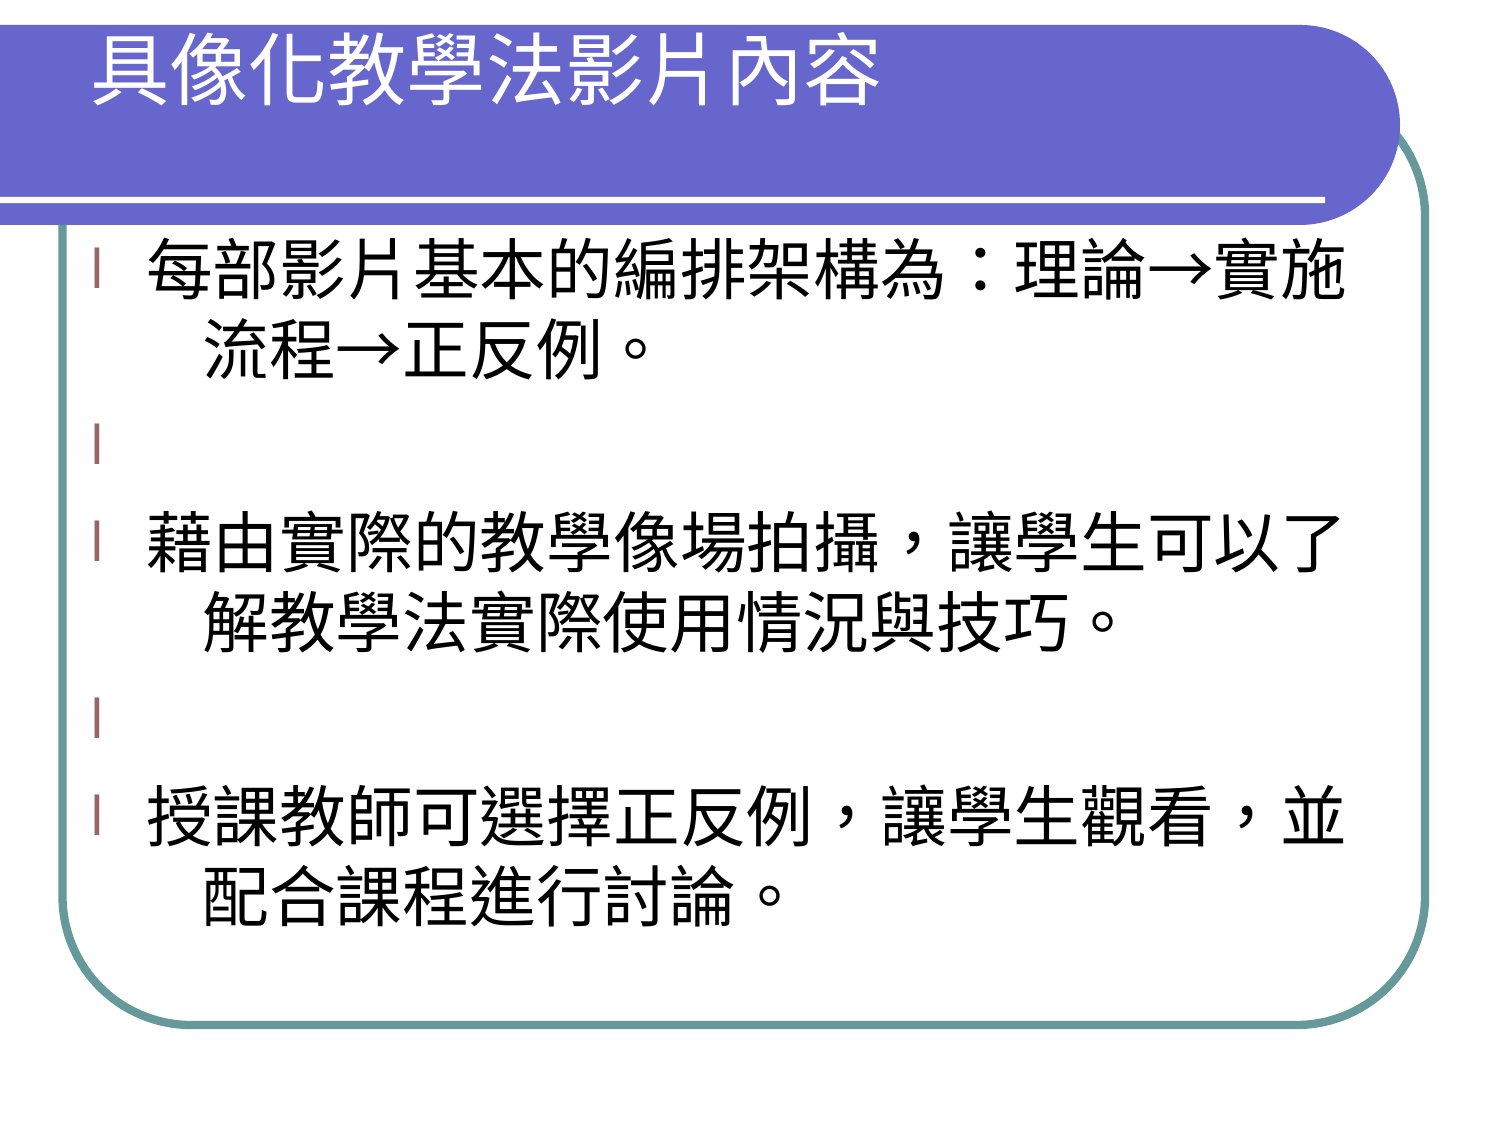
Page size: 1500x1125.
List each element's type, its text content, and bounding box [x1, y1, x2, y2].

list 每部影片基本的編排架構為：理論→實施流程→正反例。 藉由實際的教學像場拍攝，讓學生可以了解教學法實際使用情況與技巧。 授課教師可選擇正反例，讓學生觀看，並配合課程進行討論。 [75, 220, 1426, 1005]
title 具像化教學法影片內容 [75, 9, 1426, 126]
